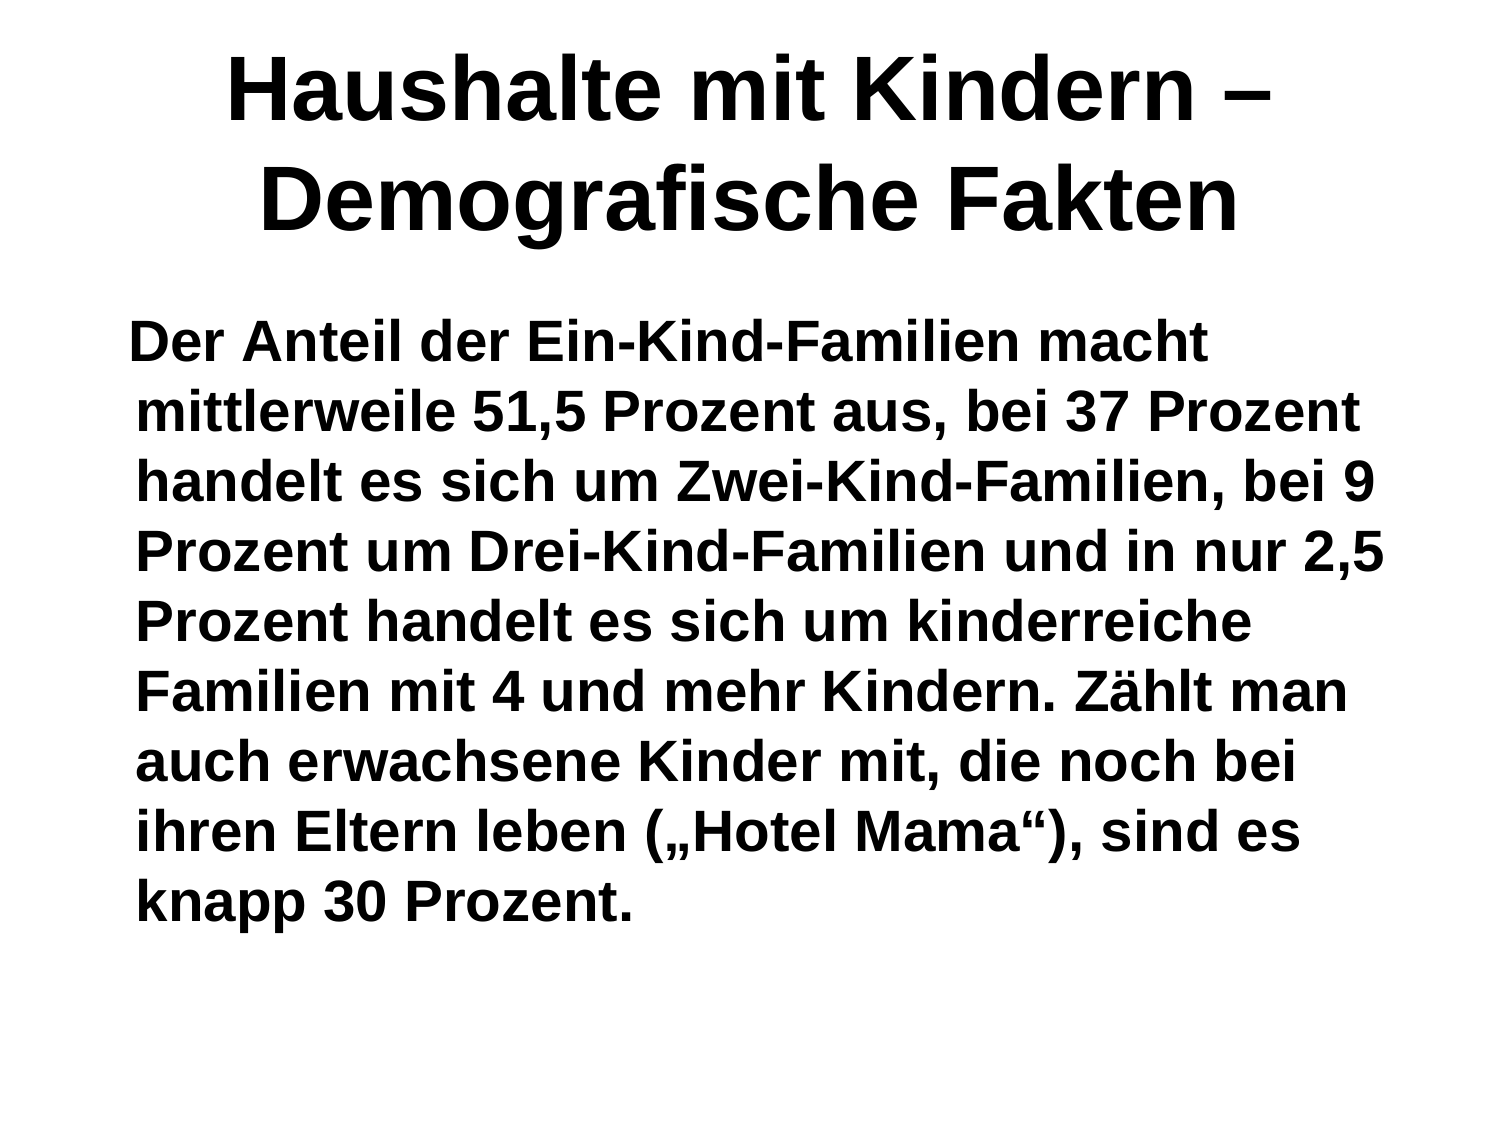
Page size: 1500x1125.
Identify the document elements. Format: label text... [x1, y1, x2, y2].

title Haushalte mit Kindern – Demografische Fakten [75, 45, 1426, 233]
list Der Anteil der Ein-Kind-Familien macht mittlerweile 51,5 Prozent aus, bei 37 Prozent handelt es sich um Zwei-Kind-Familien, bei 9 Prozent um Drei-Kind-Familien und in nur 2,5 Prozent handelt es sich um kinderreiche Familien mit 4 und mehr Kindern. Zählt man auch erwachsene Kinder mit, die noch bei ihren Eltern leben („Hotel Mama“), sind es knapp 30 Prozent. [64, 295, 1426, 935]
